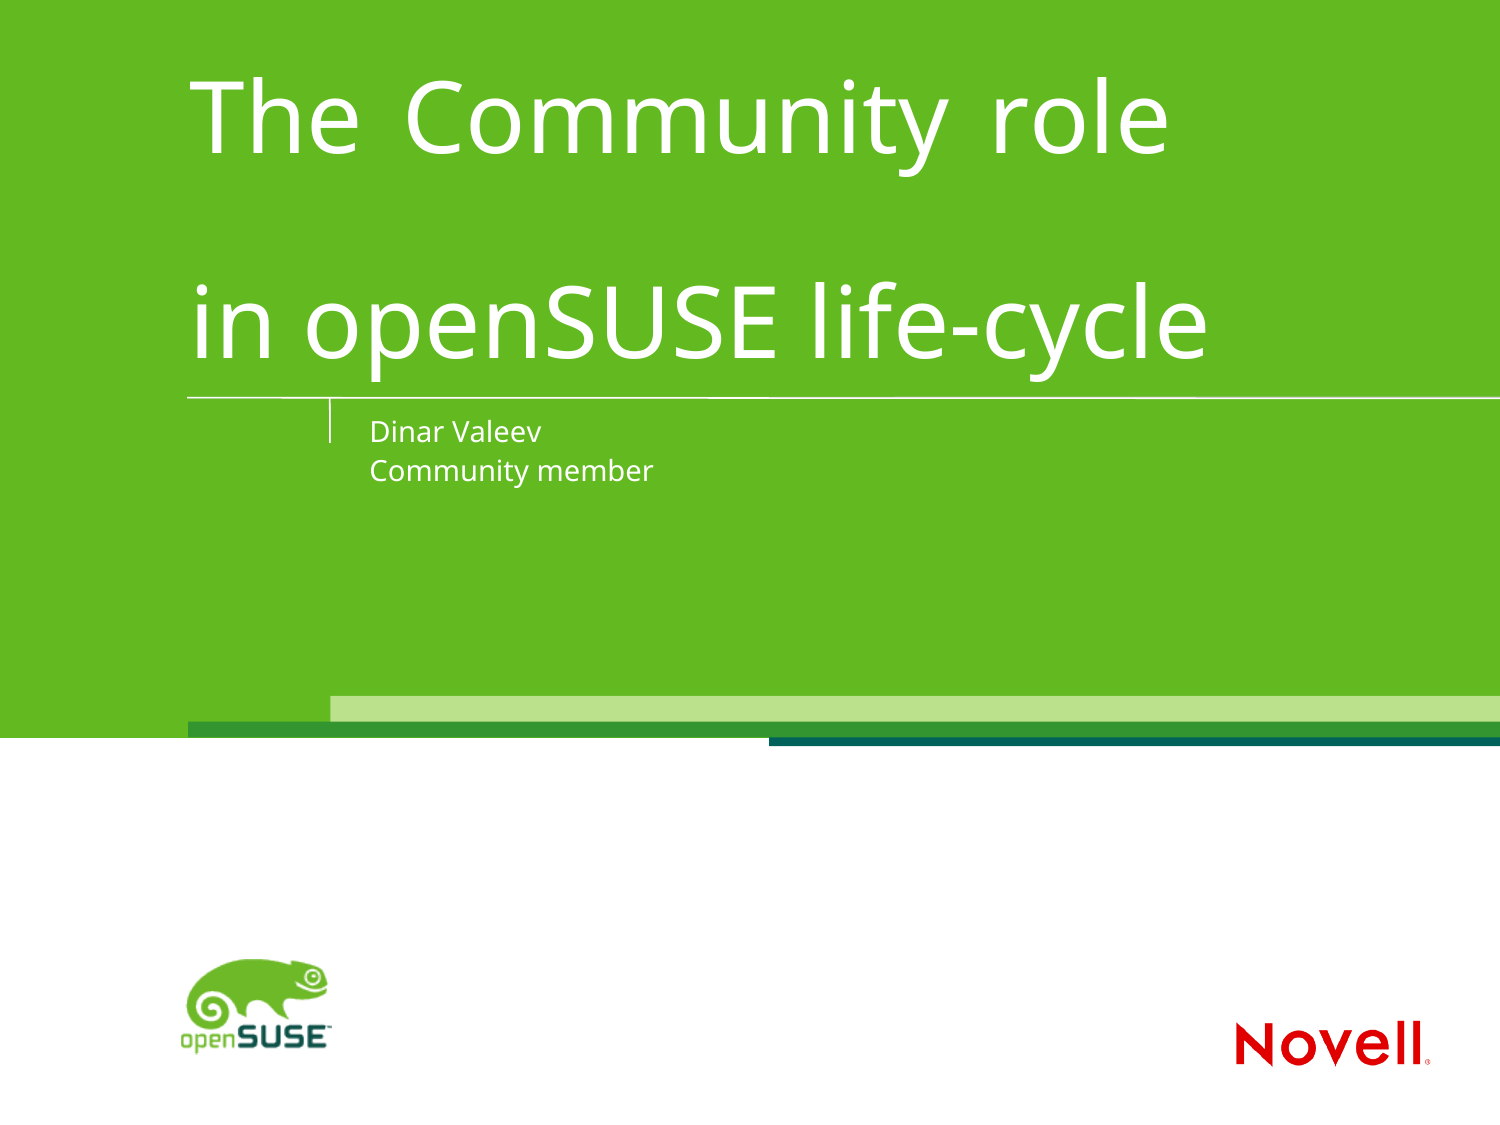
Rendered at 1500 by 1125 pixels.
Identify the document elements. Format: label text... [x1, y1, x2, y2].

picture [1227, 1013, 1438, 1074]
picture [181, 959, 332, 1055]
title The Community role in openSUSE life-cycle [174, 96, 1388, 388]
subtitle Dinar Valeev Community member [354, 412, 1155, 522]
